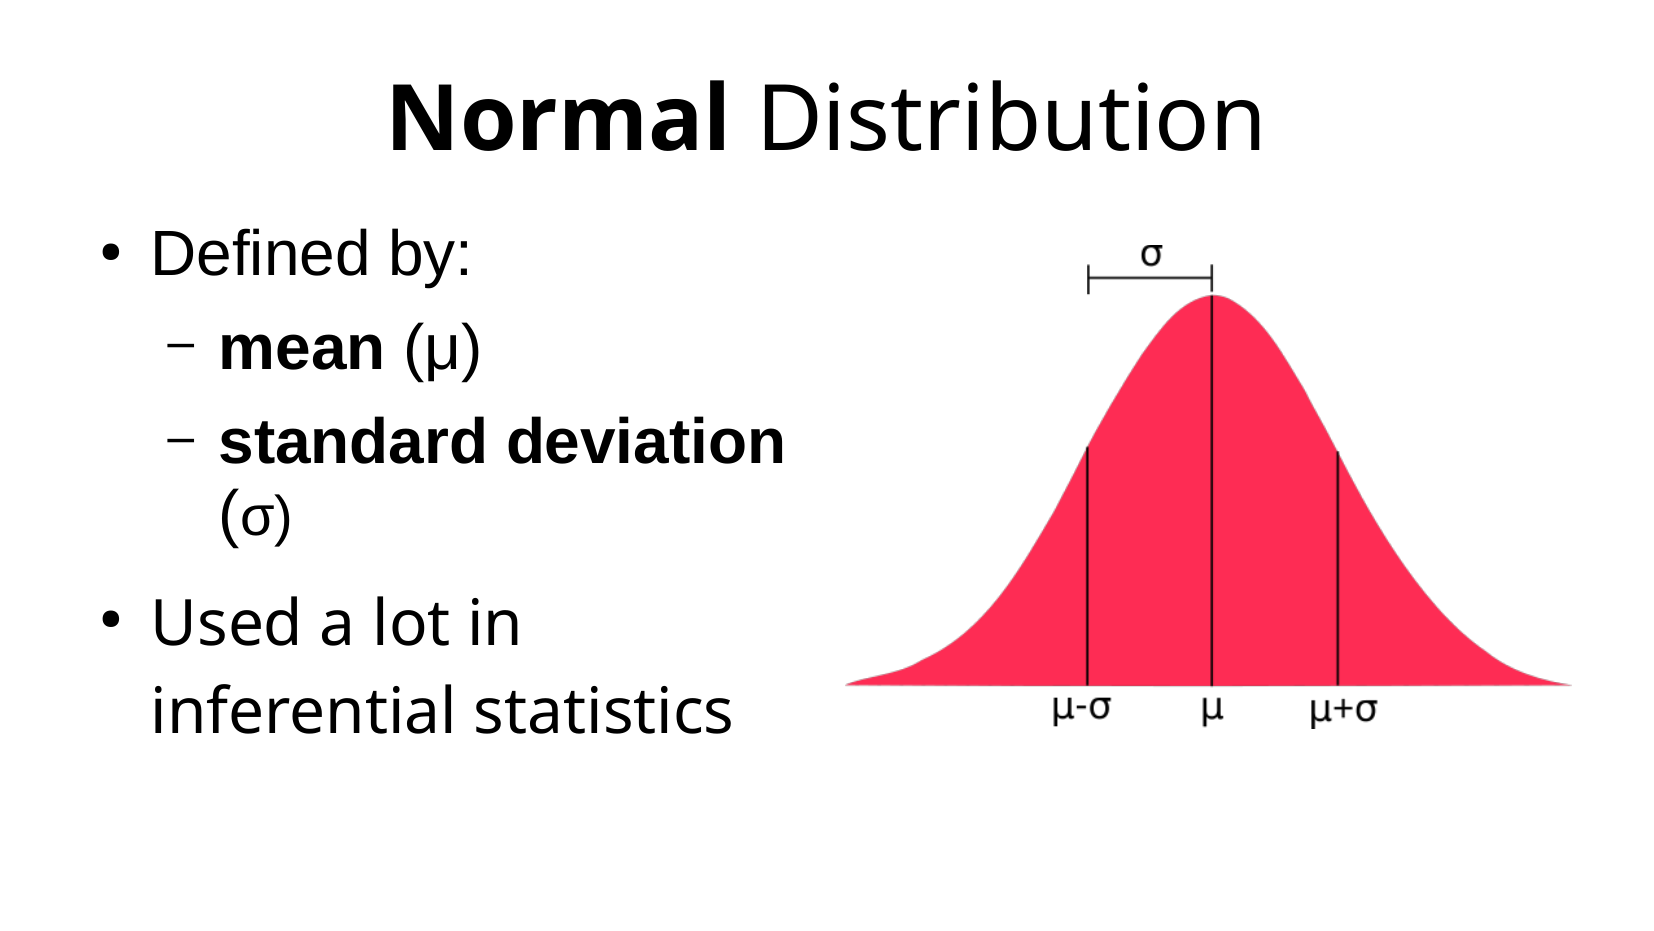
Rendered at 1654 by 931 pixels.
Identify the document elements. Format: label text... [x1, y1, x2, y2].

list Defined by: mean (μ) standard deviation (σ) Used a lot in inferential statistics [82, 217, 809, 758]
picture [845, 245, 1572, 729]
title Normal Distribution [82, 37, 1571, 193]
